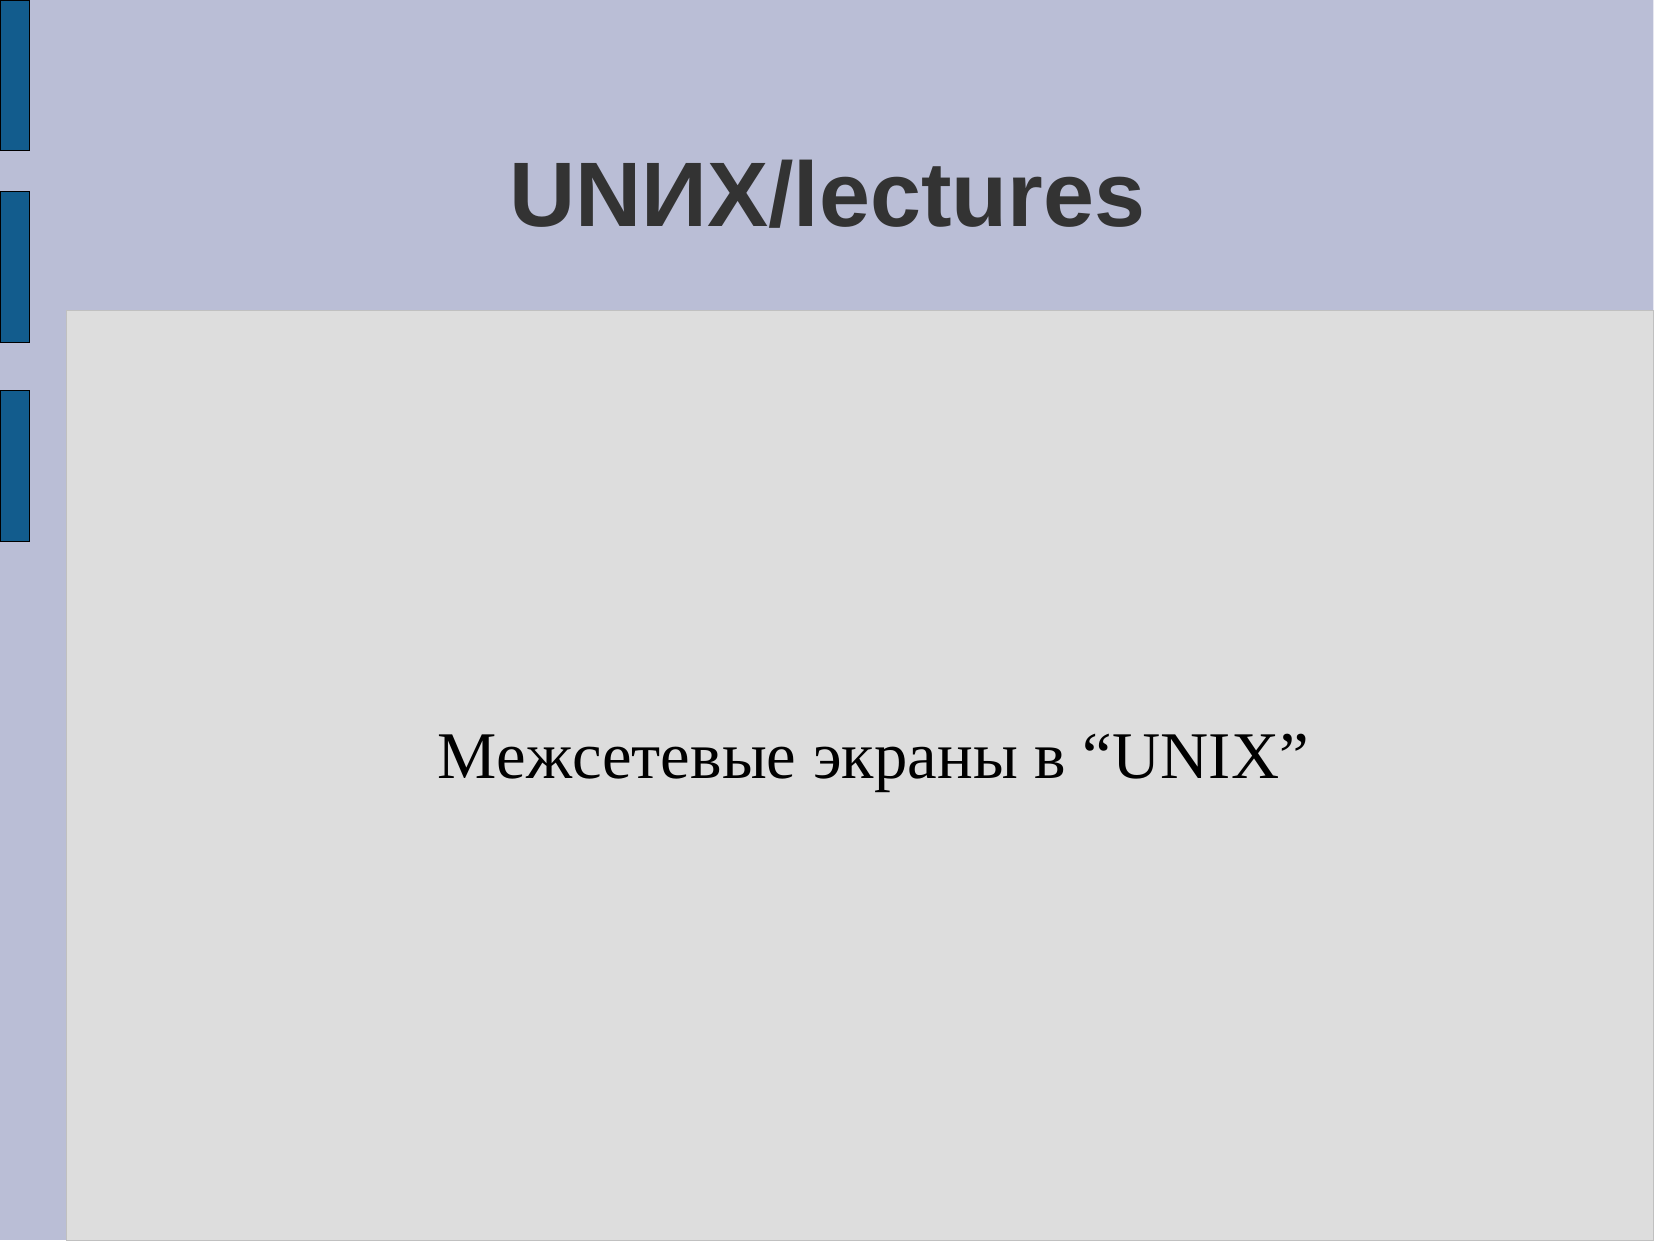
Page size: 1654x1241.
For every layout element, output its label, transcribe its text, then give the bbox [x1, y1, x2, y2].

subtitle Межсетевые экраны в “UNIX” [178, 364, 1570, 1147]
title UNИX/lectures [121, 91, 1534, 299]
